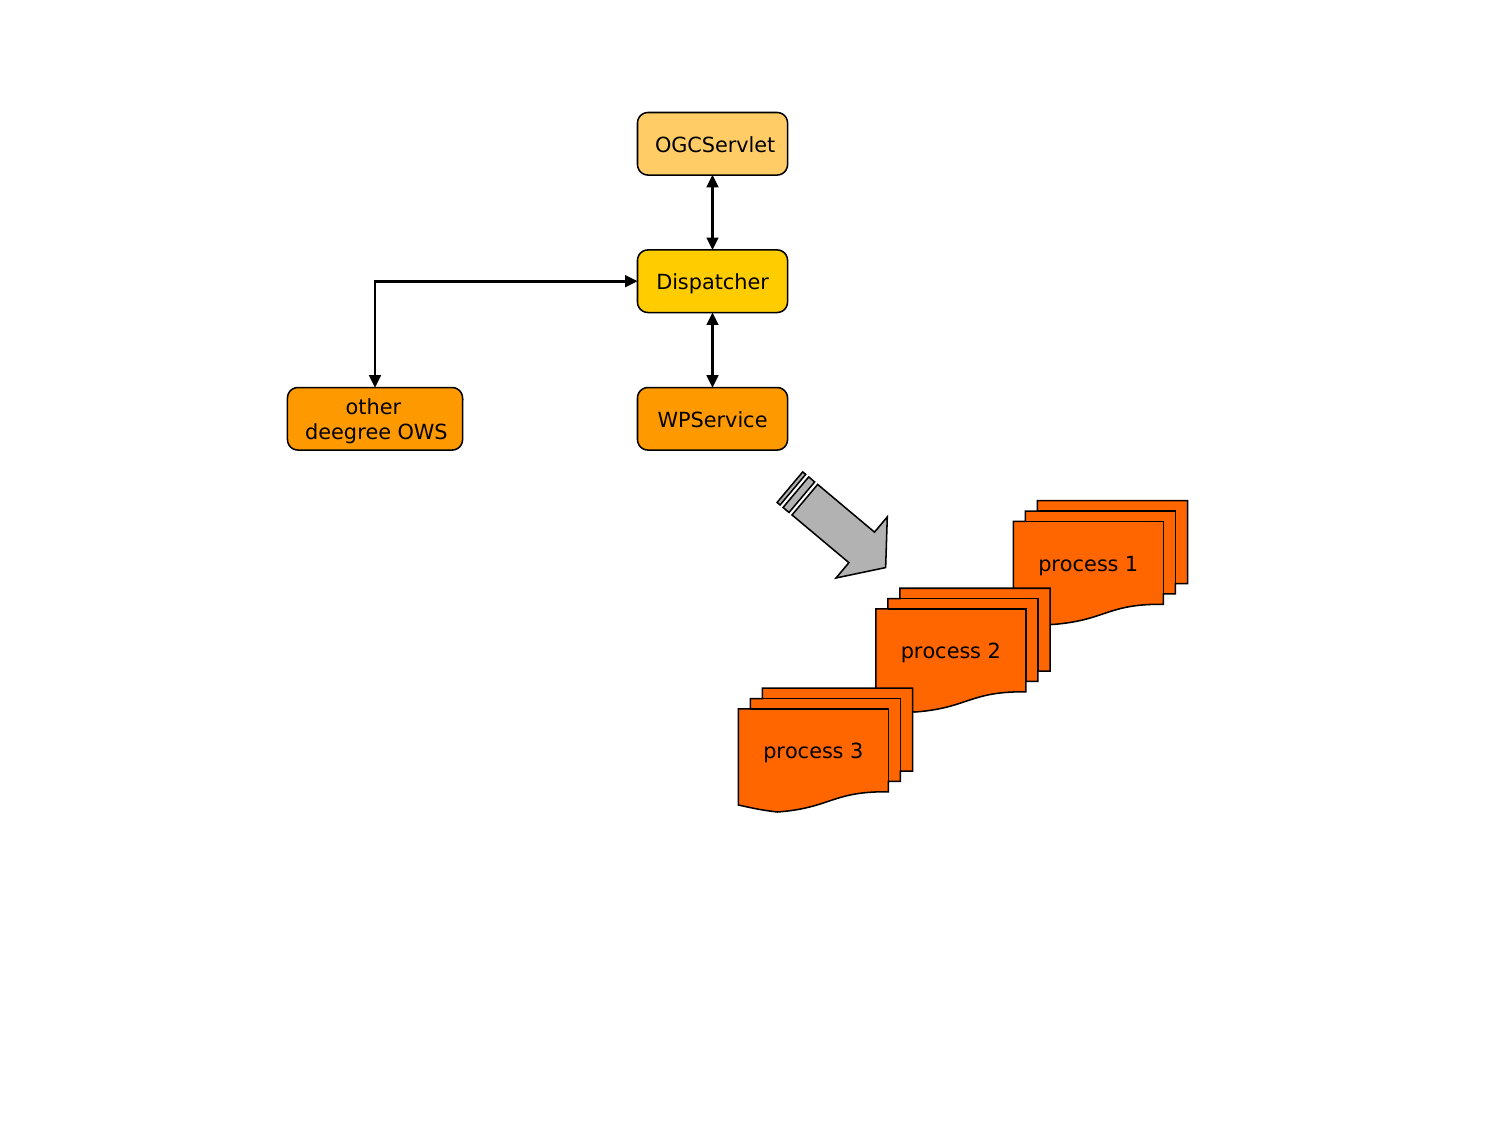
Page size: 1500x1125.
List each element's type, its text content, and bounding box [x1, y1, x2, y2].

text_box process 2 [875, 588, 1051, 713]
text_box WPService [637, 387, 788, 451]
text_box [783, 476, 815, 513]
text_box Dispatcher [637, 249, 788, 313]
text_box OGCServlet [637, 112, 788, 176]
text_box [792, 484, 888, 578]
text_box process 3 [738, 688, 913, 813]
text_box [777, 471, 806, 505]
text_box process 1 [1013, 500, 1188, 625]
text_box other deegree OWS [287, 387, 463, 451]
